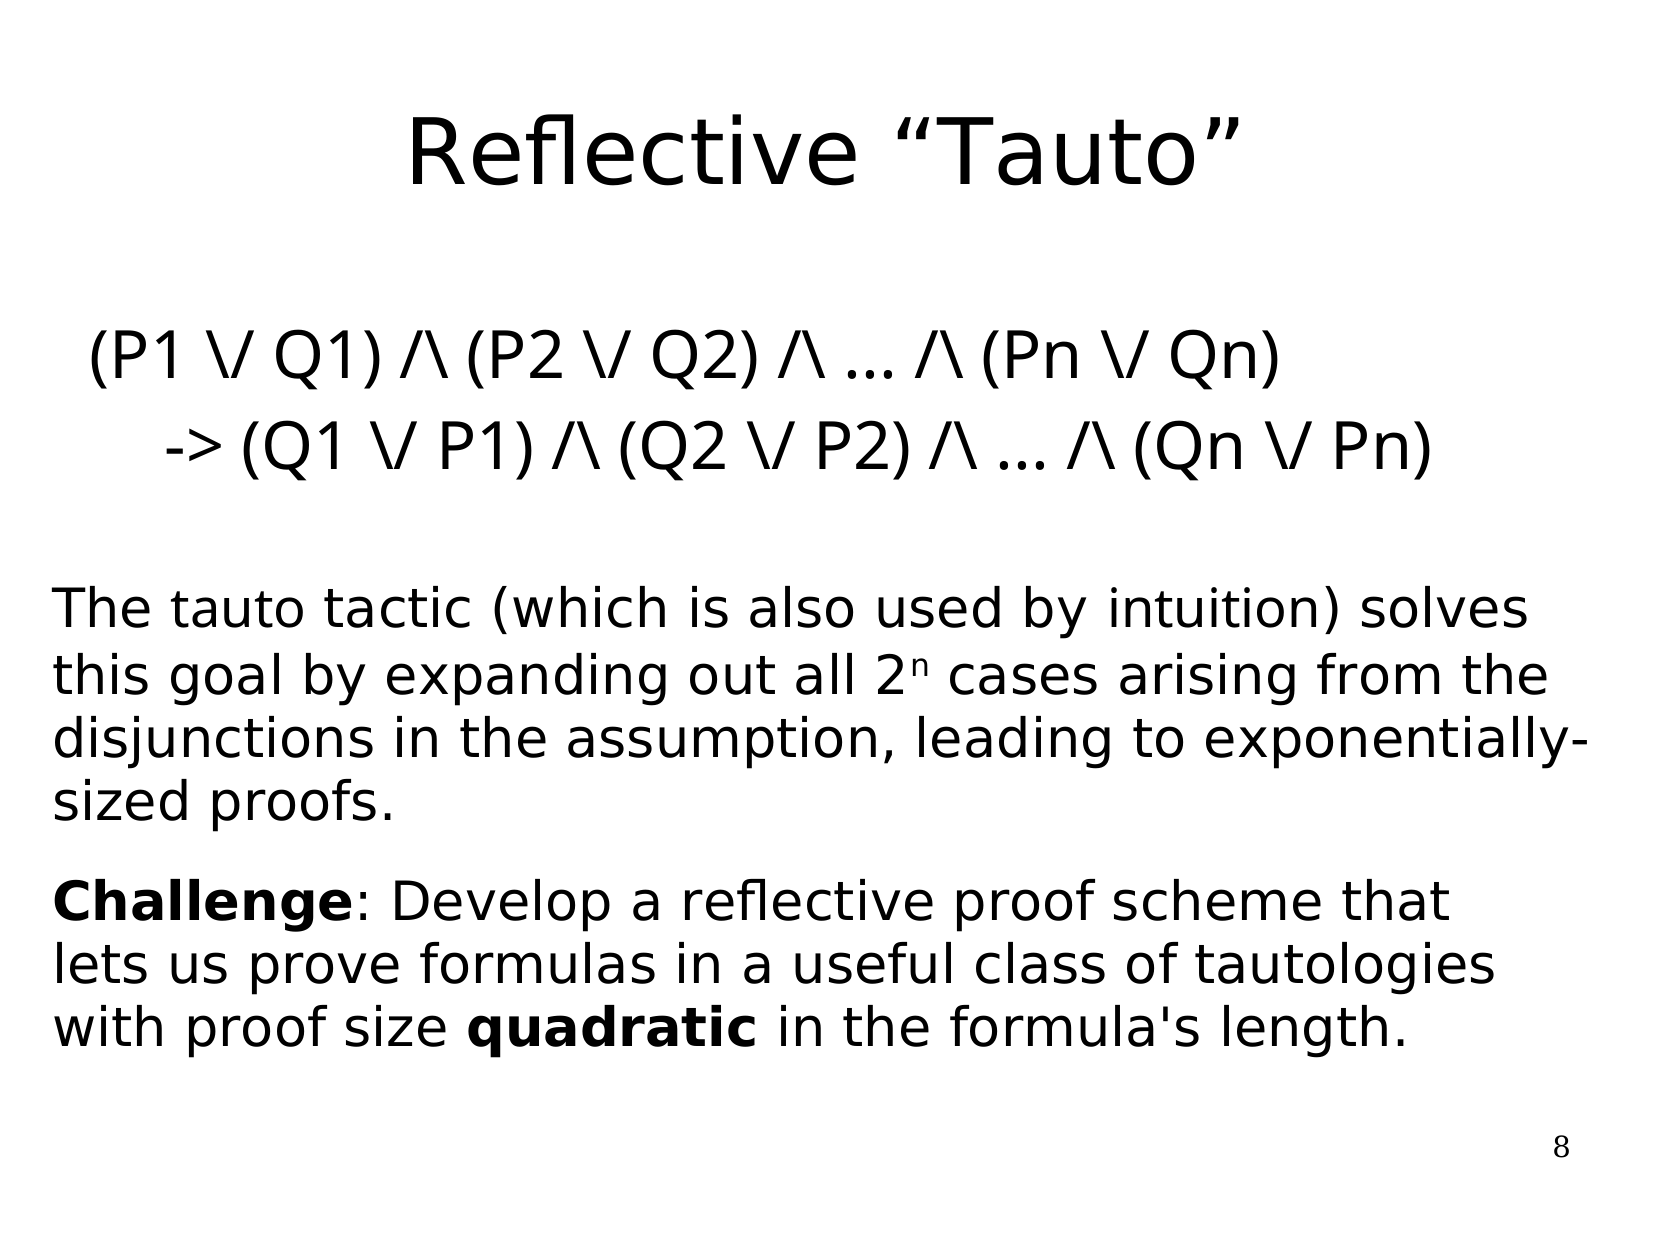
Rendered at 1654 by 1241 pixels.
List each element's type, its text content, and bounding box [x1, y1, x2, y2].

title Reflective “Tauto” [82, 56, 1571, 250]
text_box (P1 \/ Q1) /\ (P2 \/ Q2) /\ ... /\ (Pn \/ Qn) -> (Q1 \/ P1) /\ (Q2 \/ P2) /\ ... /\ (Qn \/ Pn) [75, 300, 1576, 489]
text_box Challenge: Develop a reflective proof scheme that lets us prove formulas in a useful class of tautologies with proof size quadratic in the formula's length. [37, 862, 1576, 1067]
text_box The tauto tactic (which is also used by intuition) solves this goal by expanding out all 2n cases arising from the disjunctions in the assumption, leading to exponentially-sized proofs. [37, 562, 1613, 839]
